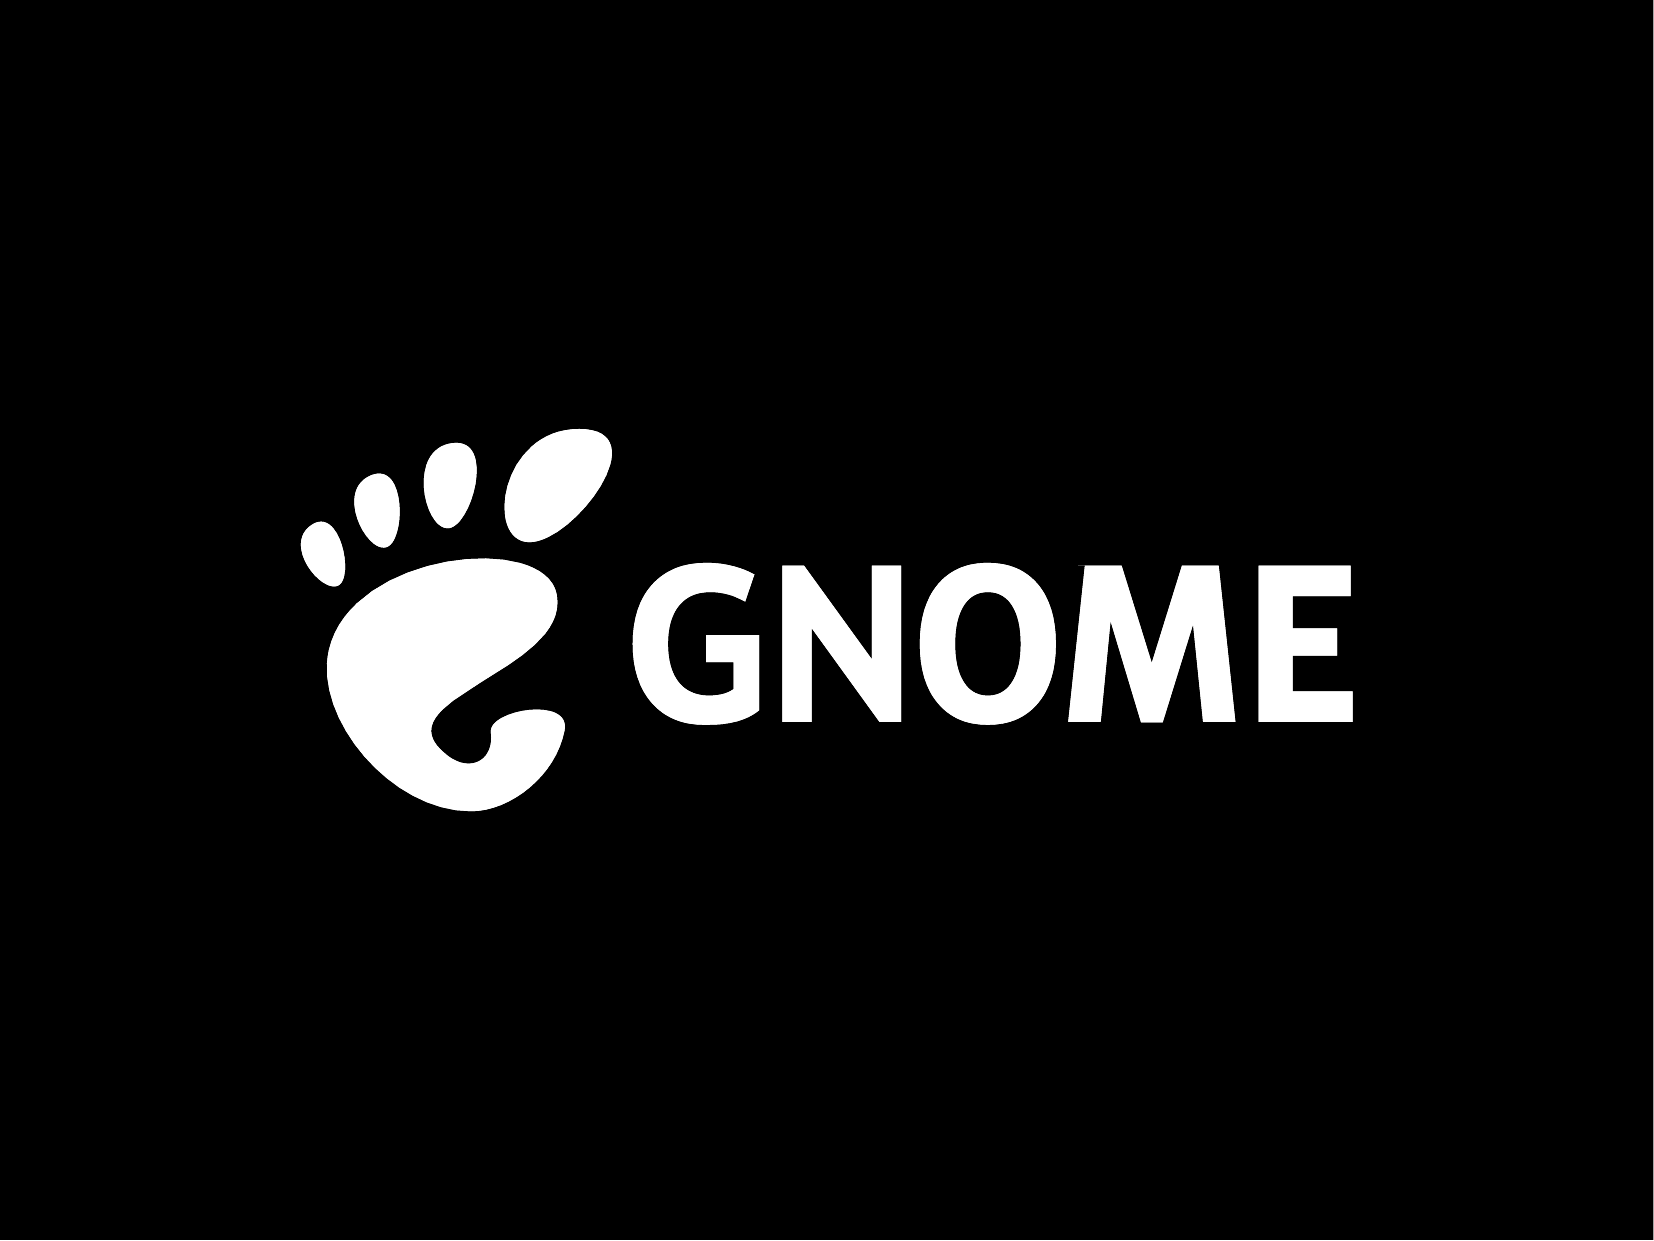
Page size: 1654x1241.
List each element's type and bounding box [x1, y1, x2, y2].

text_box [632, 562, 760, 725]
text_box [1068, 565, 1236, 723]
text_box [782, 565, 902, 722]
text_box [326, 558, 565, 812]
text_box [423, 442, 477, 529]
text_box [919, 562, 1056, 725]
text_box [1258, 565, 1353, 722]
text_box [354, 473, 400, 548]
text_box [504, 428, 612, 543]
text_box [300, 521, 346, 587]
